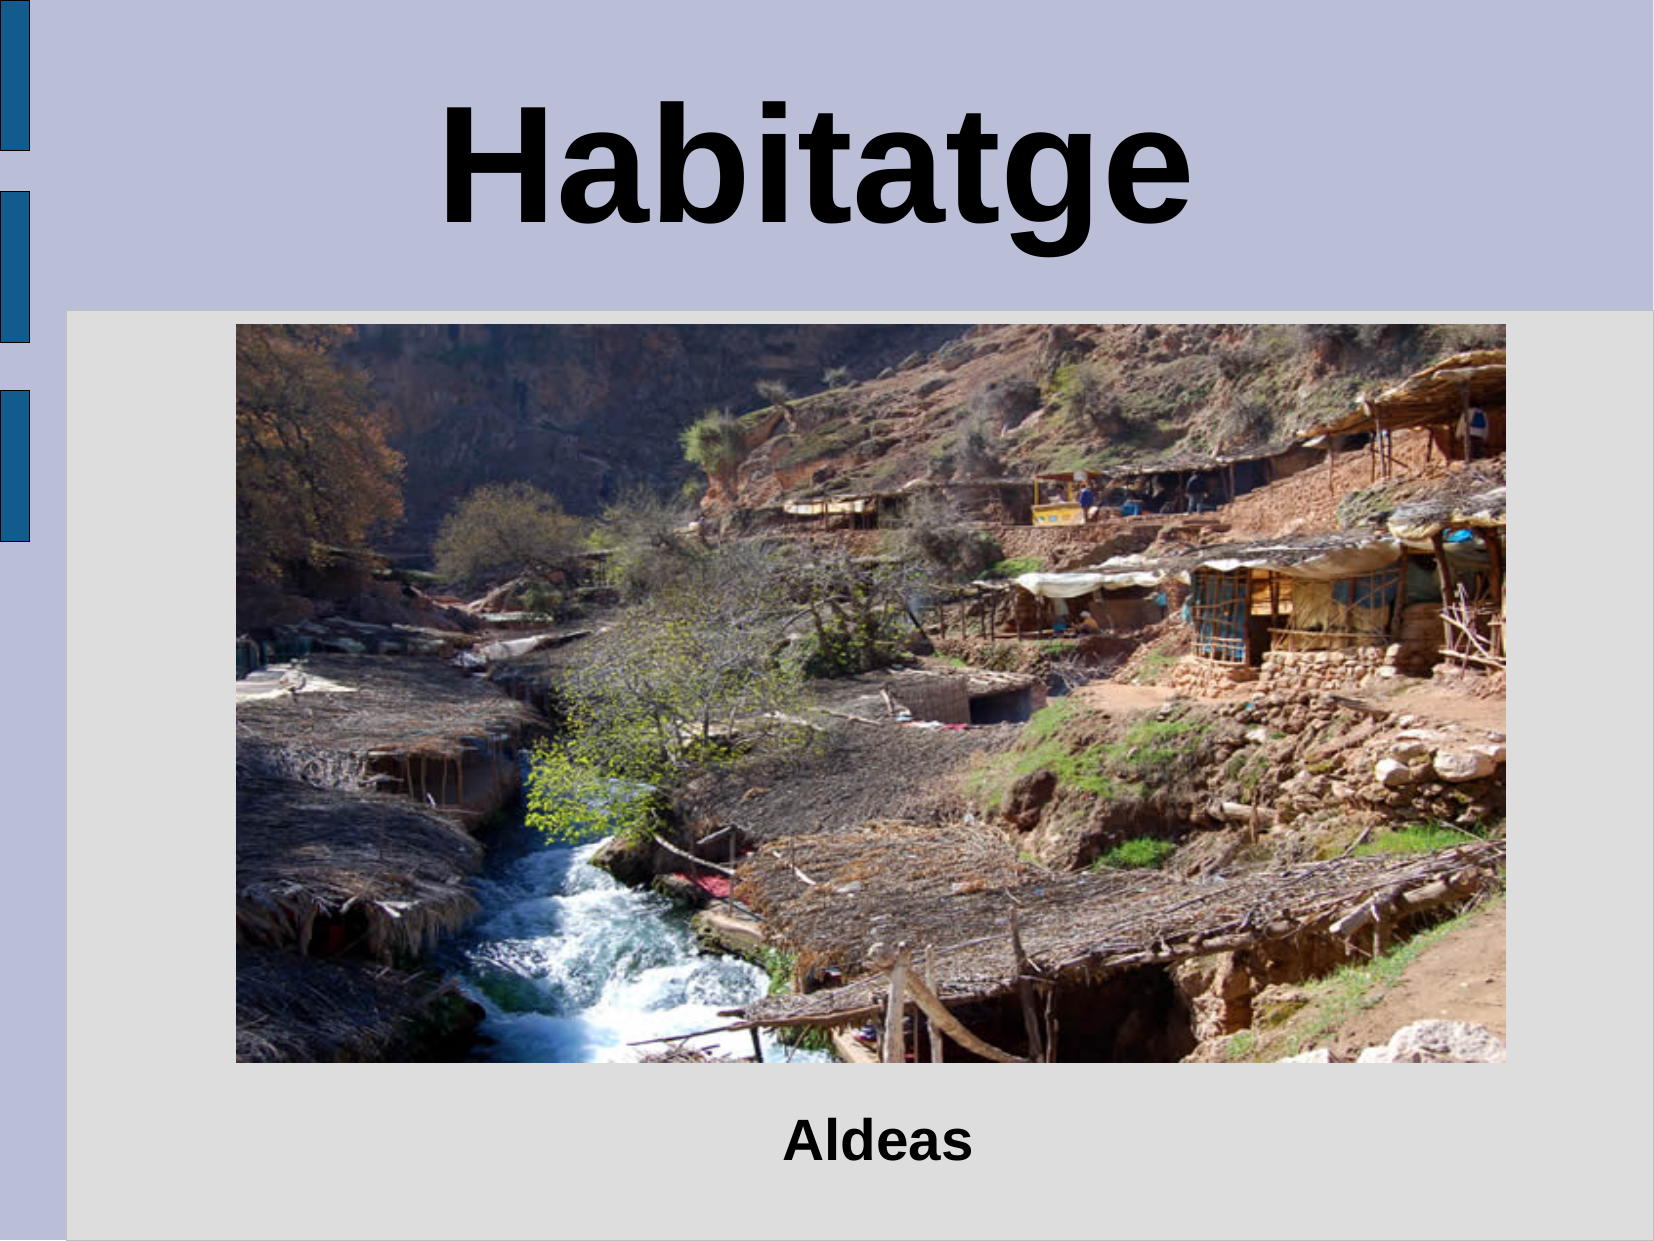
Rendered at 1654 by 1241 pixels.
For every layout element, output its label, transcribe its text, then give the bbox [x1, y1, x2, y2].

text_box Aldeas [767, 1099, 989, 1182]
picture [236, 324, 1506, 1063]
text_box Habitatge [421, 64, 1211, 266]
